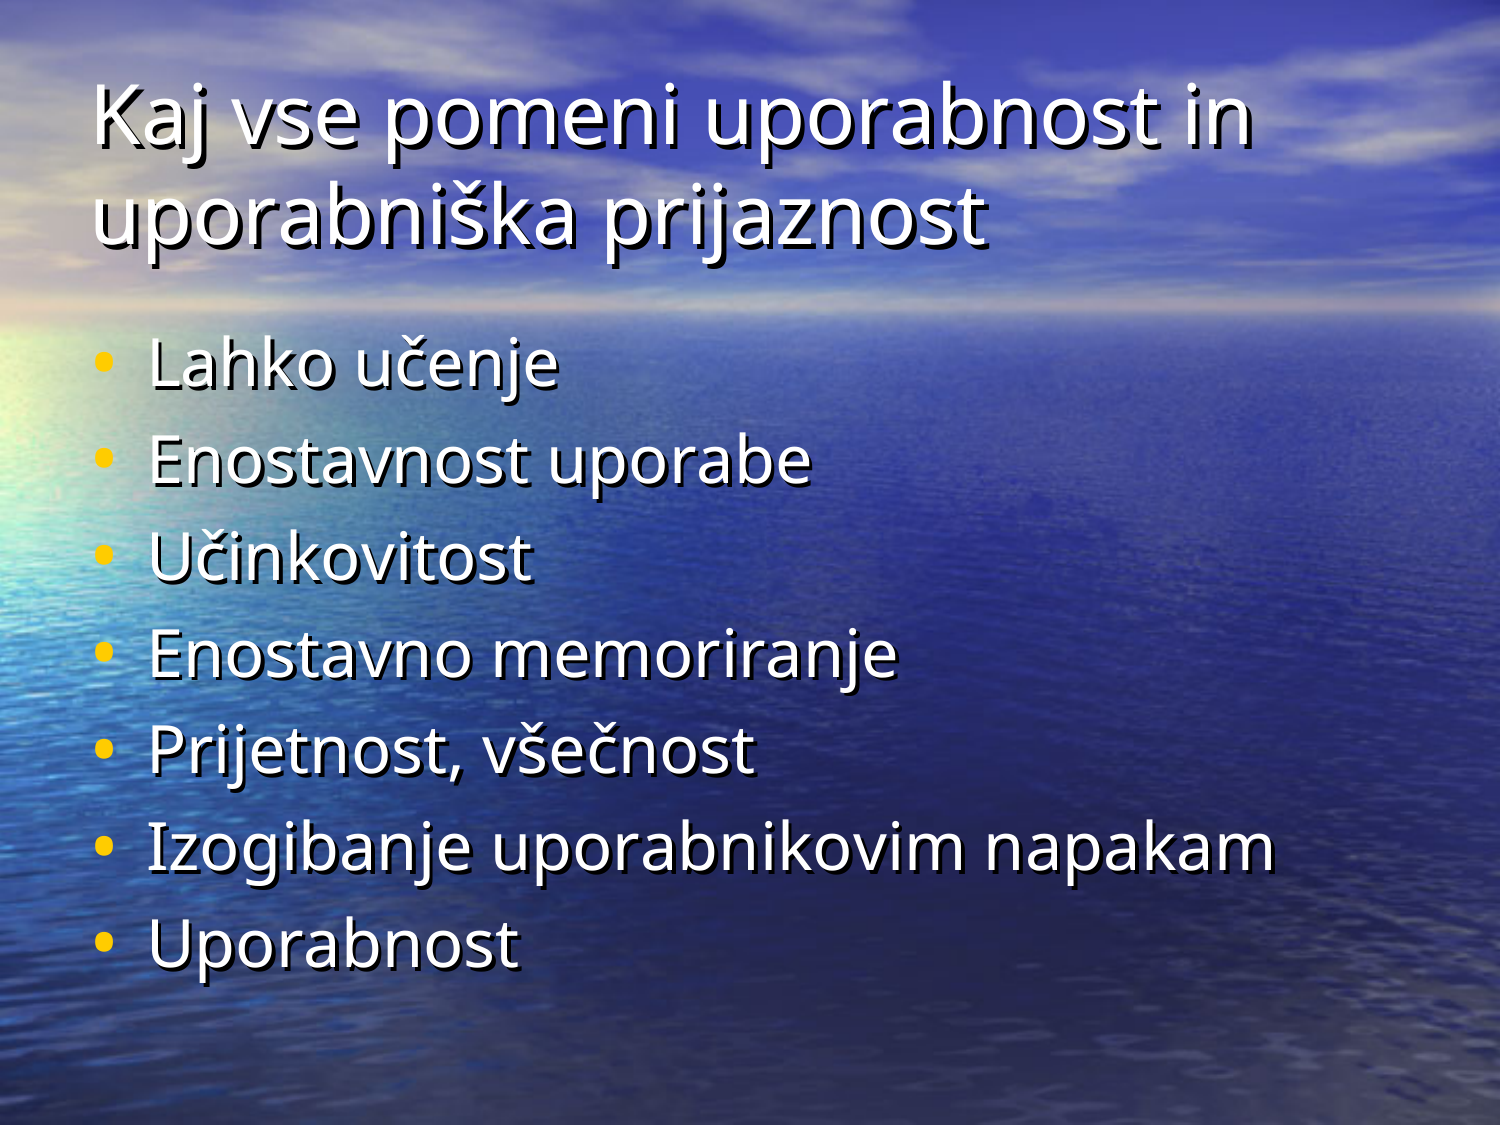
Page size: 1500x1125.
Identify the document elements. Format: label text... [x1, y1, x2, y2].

title Kaj vse pomeni uporabnost in uporabniška prijaznost [75, 47, 1426, 276]
list Lahko učenje Enostavnost uporabe Učinkovitost Enostavno memoriranje Prijetnost, všečnost Izogibanje uporabnikovim napakam Uporabnost [75, 312, 1426, 1125]
picture [0, 0, 1500, 1125]
